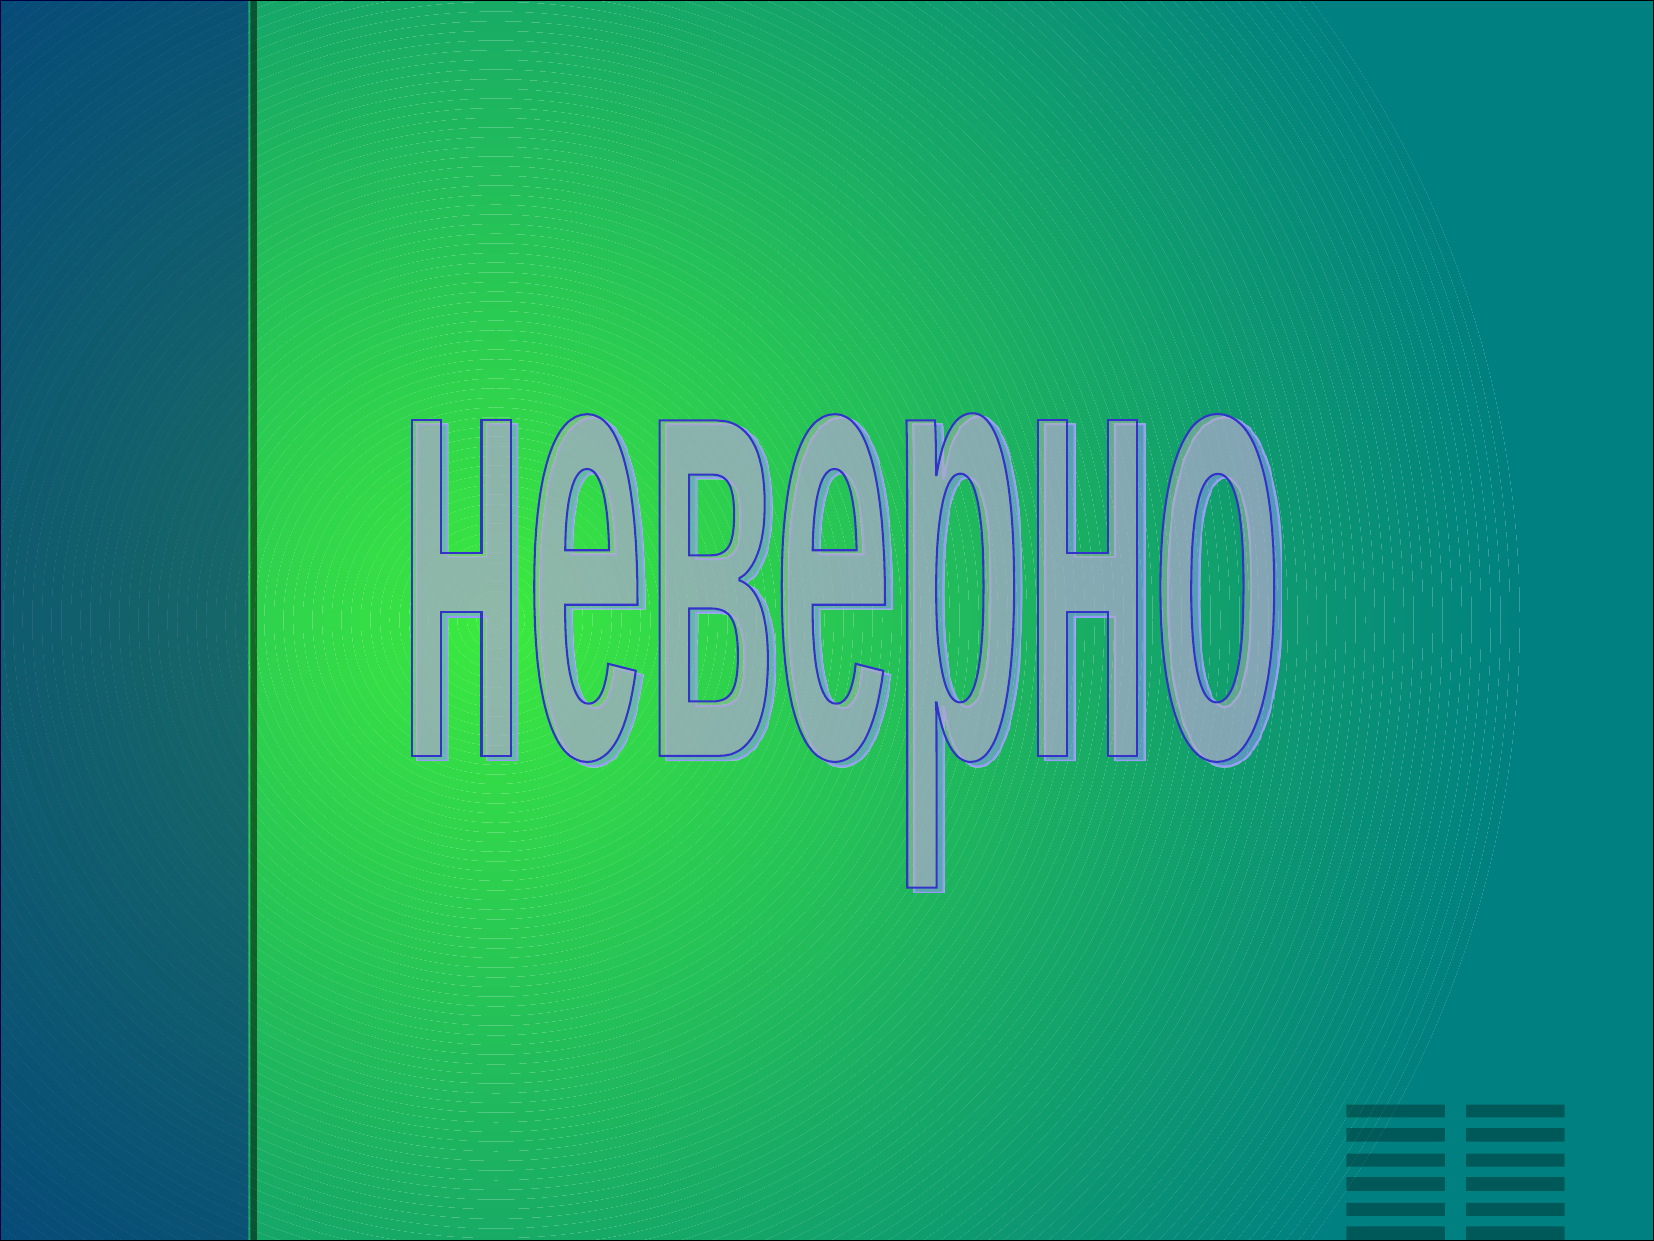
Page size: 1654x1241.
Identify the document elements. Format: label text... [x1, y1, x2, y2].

text_box неверно [906, 413, 1015, 888]
text_box неверно [534, 414, 638, 762]
text_box неверно [1037, 420, 1138, 756]
text_box неверно [411, 420, 511, 756]
text_box неверно [781, 414, 886, 762]
text_box неверно [1160, 413, 1275, 762]
text_box неверно [659, 420, 768, 756]
